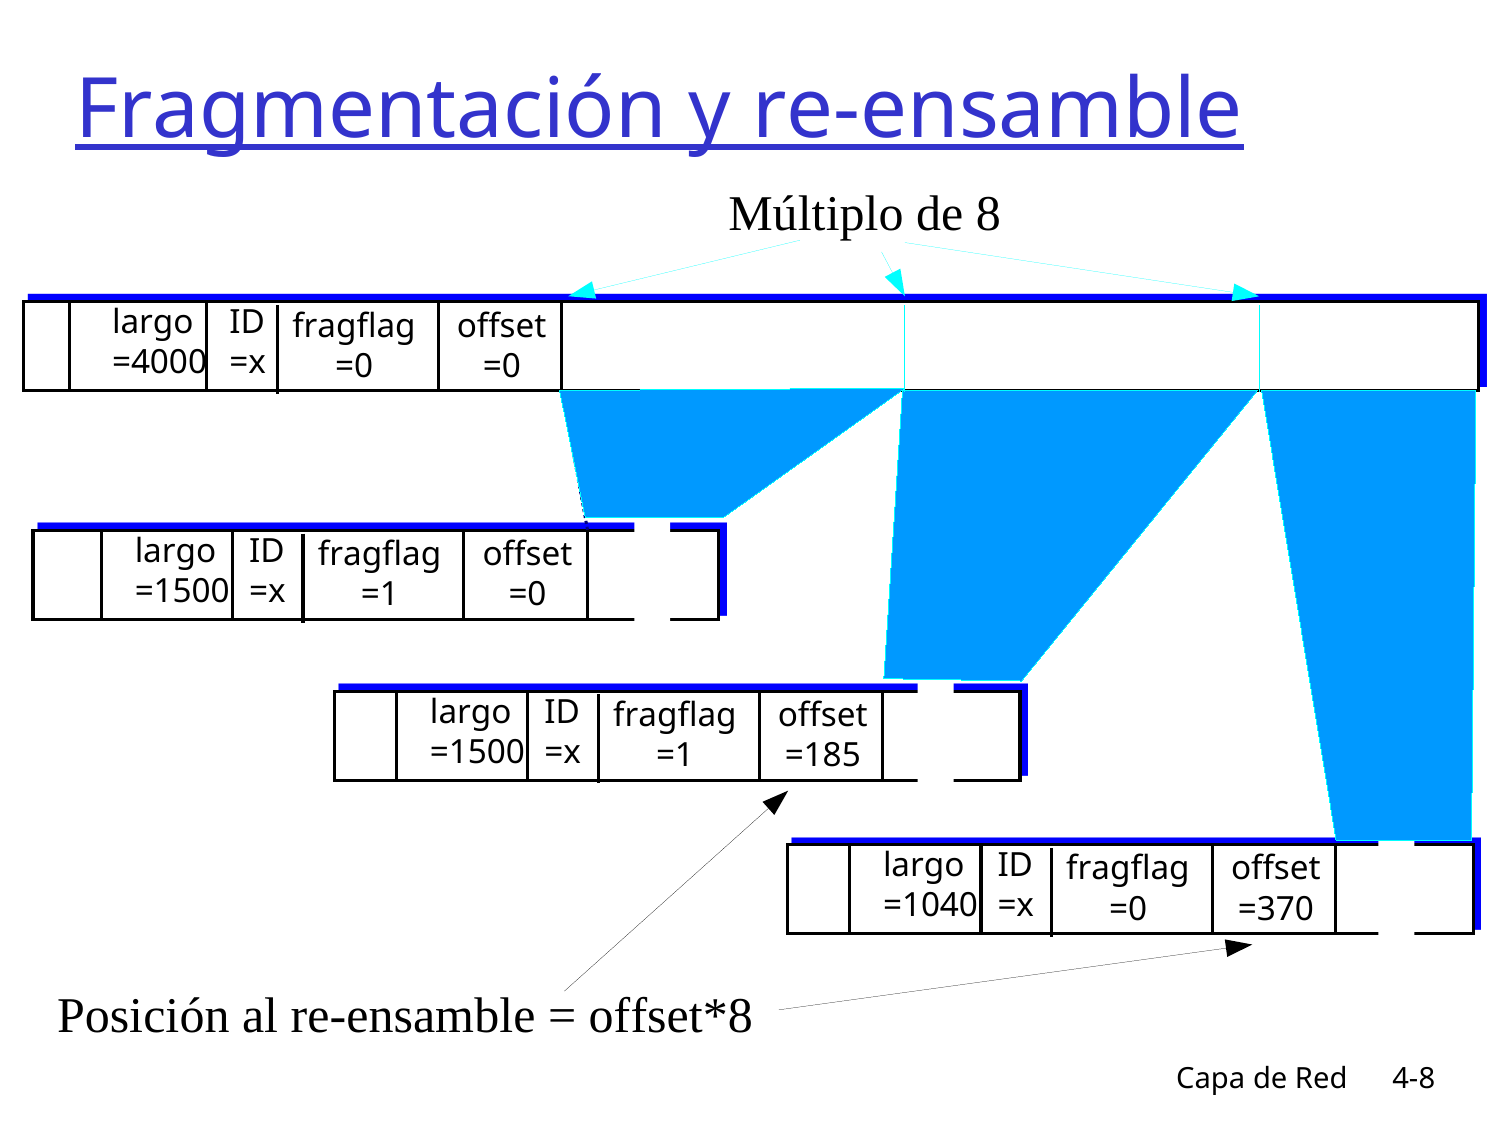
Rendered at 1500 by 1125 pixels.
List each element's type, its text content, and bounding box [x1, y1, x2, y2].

text_box fragflag =1 [303, 524, 457, 620]
text_box [1205, 844, 1213, 934]
text_box largo =1040 [868, 835, 994, 932]
text_box [559, 301, 1479, 942]
text_box [787, 844, 850, 934]
text_box ID =x [245, 521, 301, 617]
text_box [983, 844, 1051, 934]
text_box [431, 301, 439, 391]
text_box [851, 844, 979, 934]
text_box largo =1500 [120, 521, 245, 617]
text_box offset =370 [1216, 838, 1336, 935]
text_box [71, 301, 205, 391]
text_box fragflag =0 [1051, 838, 1205, 935]
text_box [32, 530, 301, 620]
text_box ID =x [994, 835, 1049, 932]
text_box [752, 691, 763, 781]
text_box Posición al re-ensamble = offset*8 [42, 974, 791, 1055]
text_box [457, 530, 467, 620]
text_box largo =4000 [97, 293, 223, 389]
text_box offset =0 [442, 296, 562, 392]
text_box largo =1500 [415, 682, 541, 778]
text_box offset =0 [467, 524, 588, 620]
text_box ID =x [223, 293, 281, 389]
text_box [23, 301, 70, 391]
text_box offset =185 [763, 685, 883, 781]
title Fragmentación y re-ensamble [75, 30, 1463, 181]
text_box fragflag =0 [277, 296, 431, 392]
text_box [334, 691, 598, 781]
text_box fragflag =1 [598, 685, 752, 781]
text_box Múltiplo de 8 [713, 172, 1022, 248]
text_box ID =x [541, 682, 596, 778]
